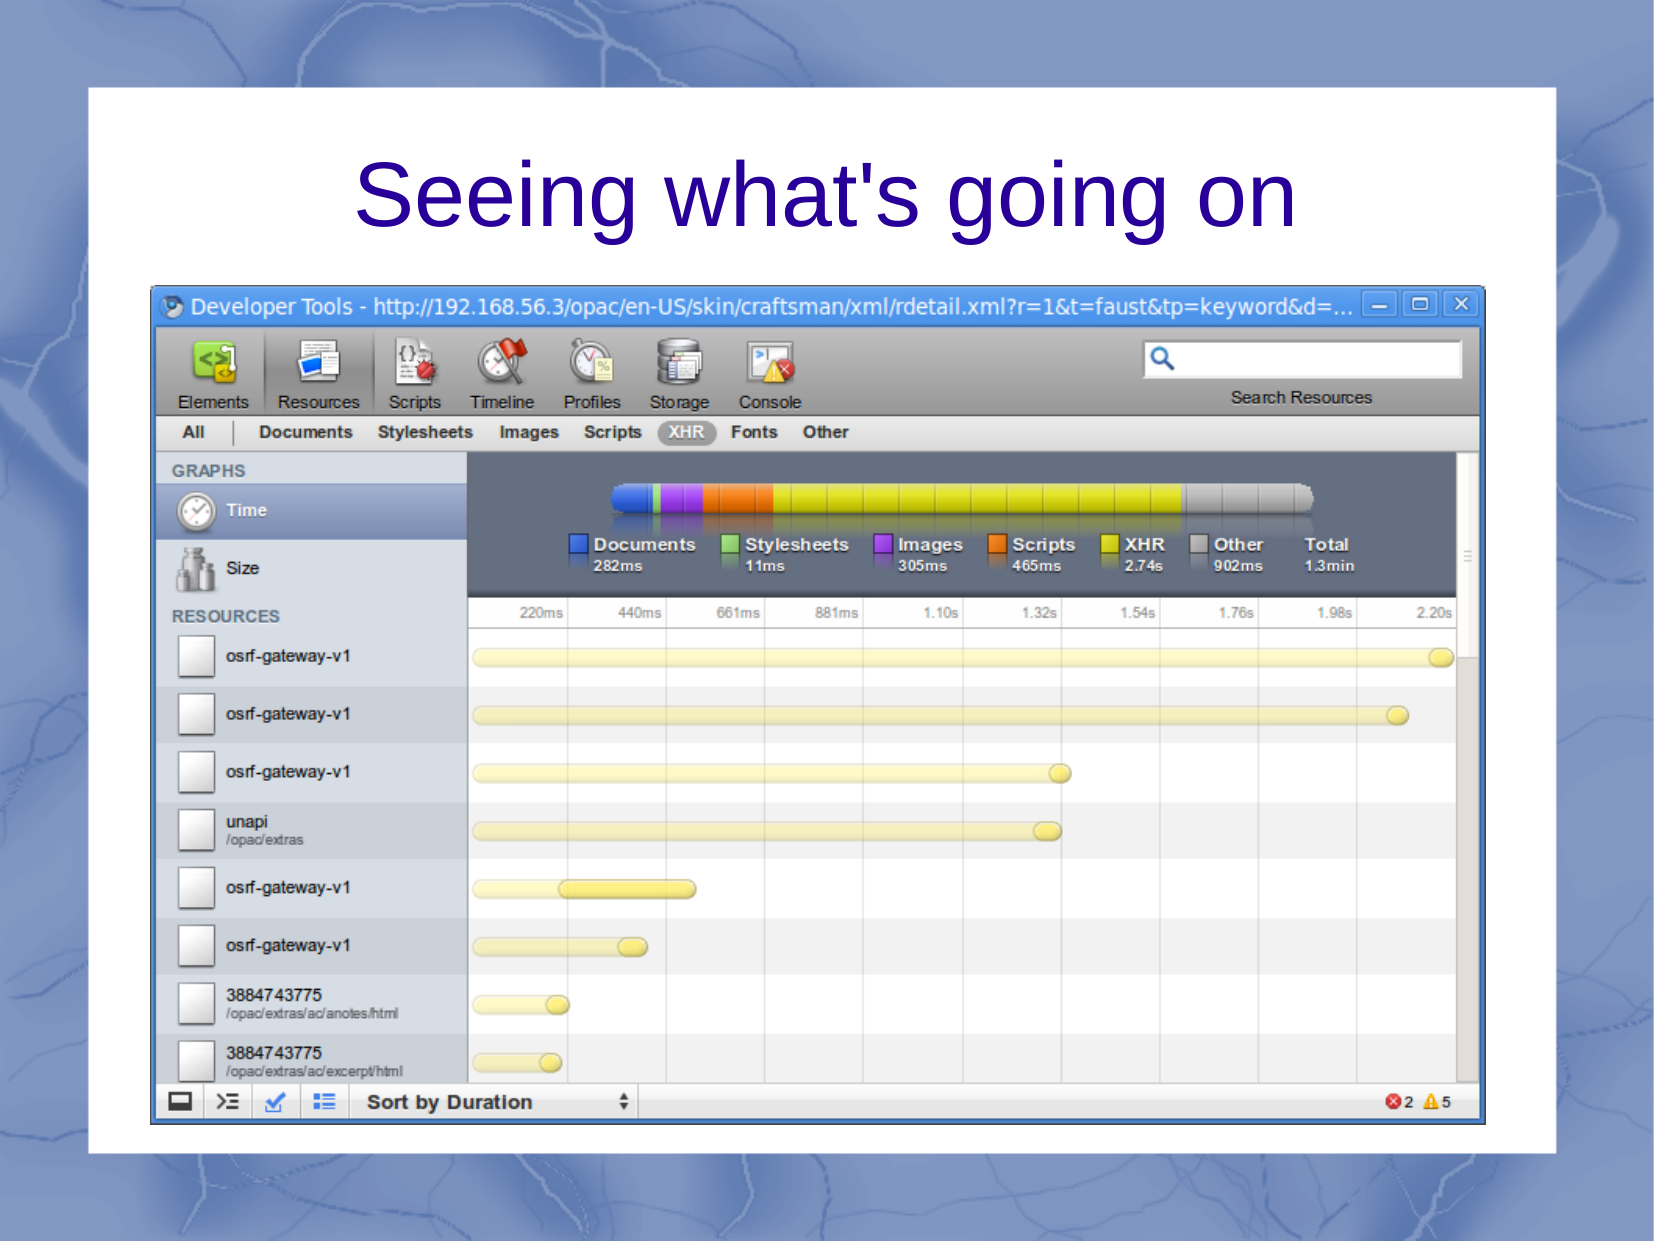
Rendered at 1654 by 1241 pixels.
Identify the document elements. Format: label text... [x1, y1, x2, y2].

picture [0, 0, 1654, 1241]
title Seeing what's going on [118, 98, 1536, 291]
